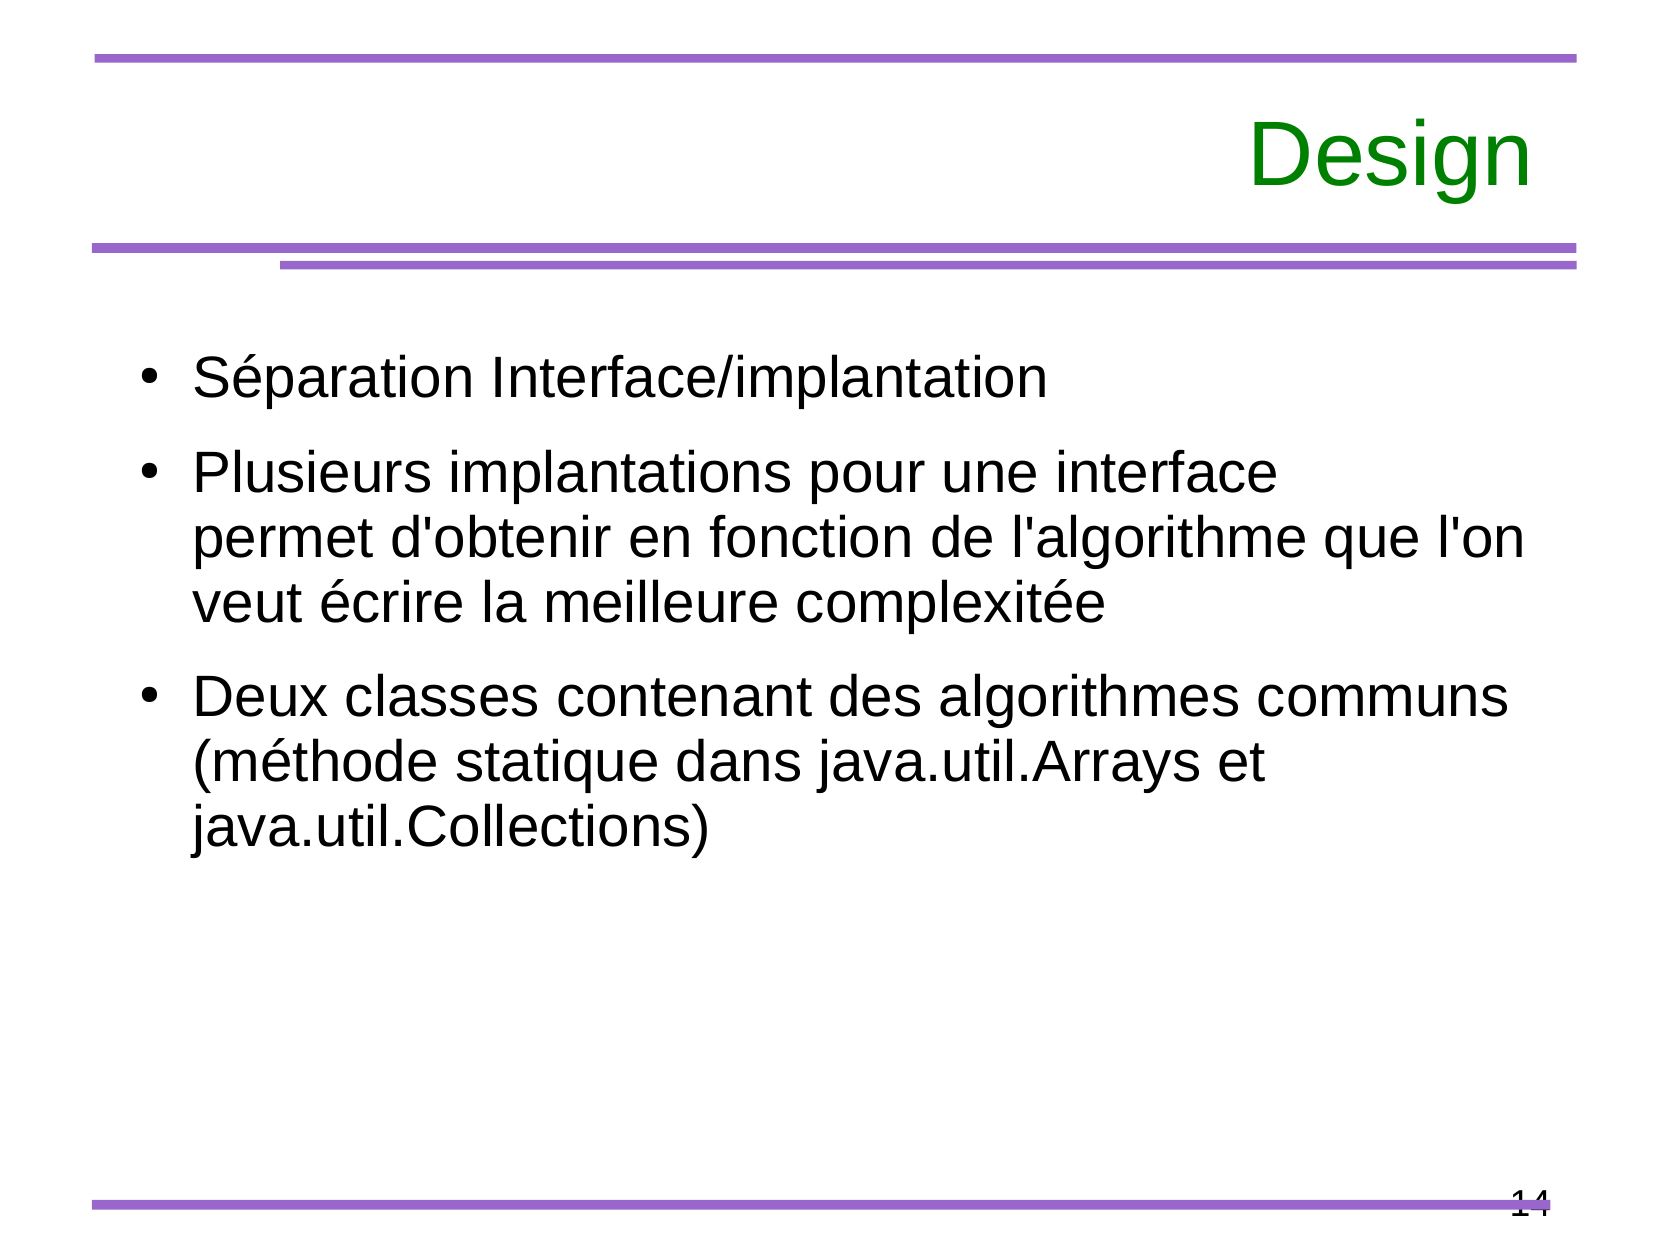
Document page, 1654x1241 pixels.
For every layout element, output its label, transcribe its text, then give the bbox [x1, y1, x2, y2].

title Design [121, 49, 1534, 257]
list Séparation Interface/implantation Plusieurs implantations pour une interface permet d'obtenir en fonction de l'algorithme que l'on veut écrire la meilleure complexitée Deux classes contenant des algorithmes communs (méthode statique dans java.util.Arrays et java.util.Collections) [121, 344, 1534, 1127]
